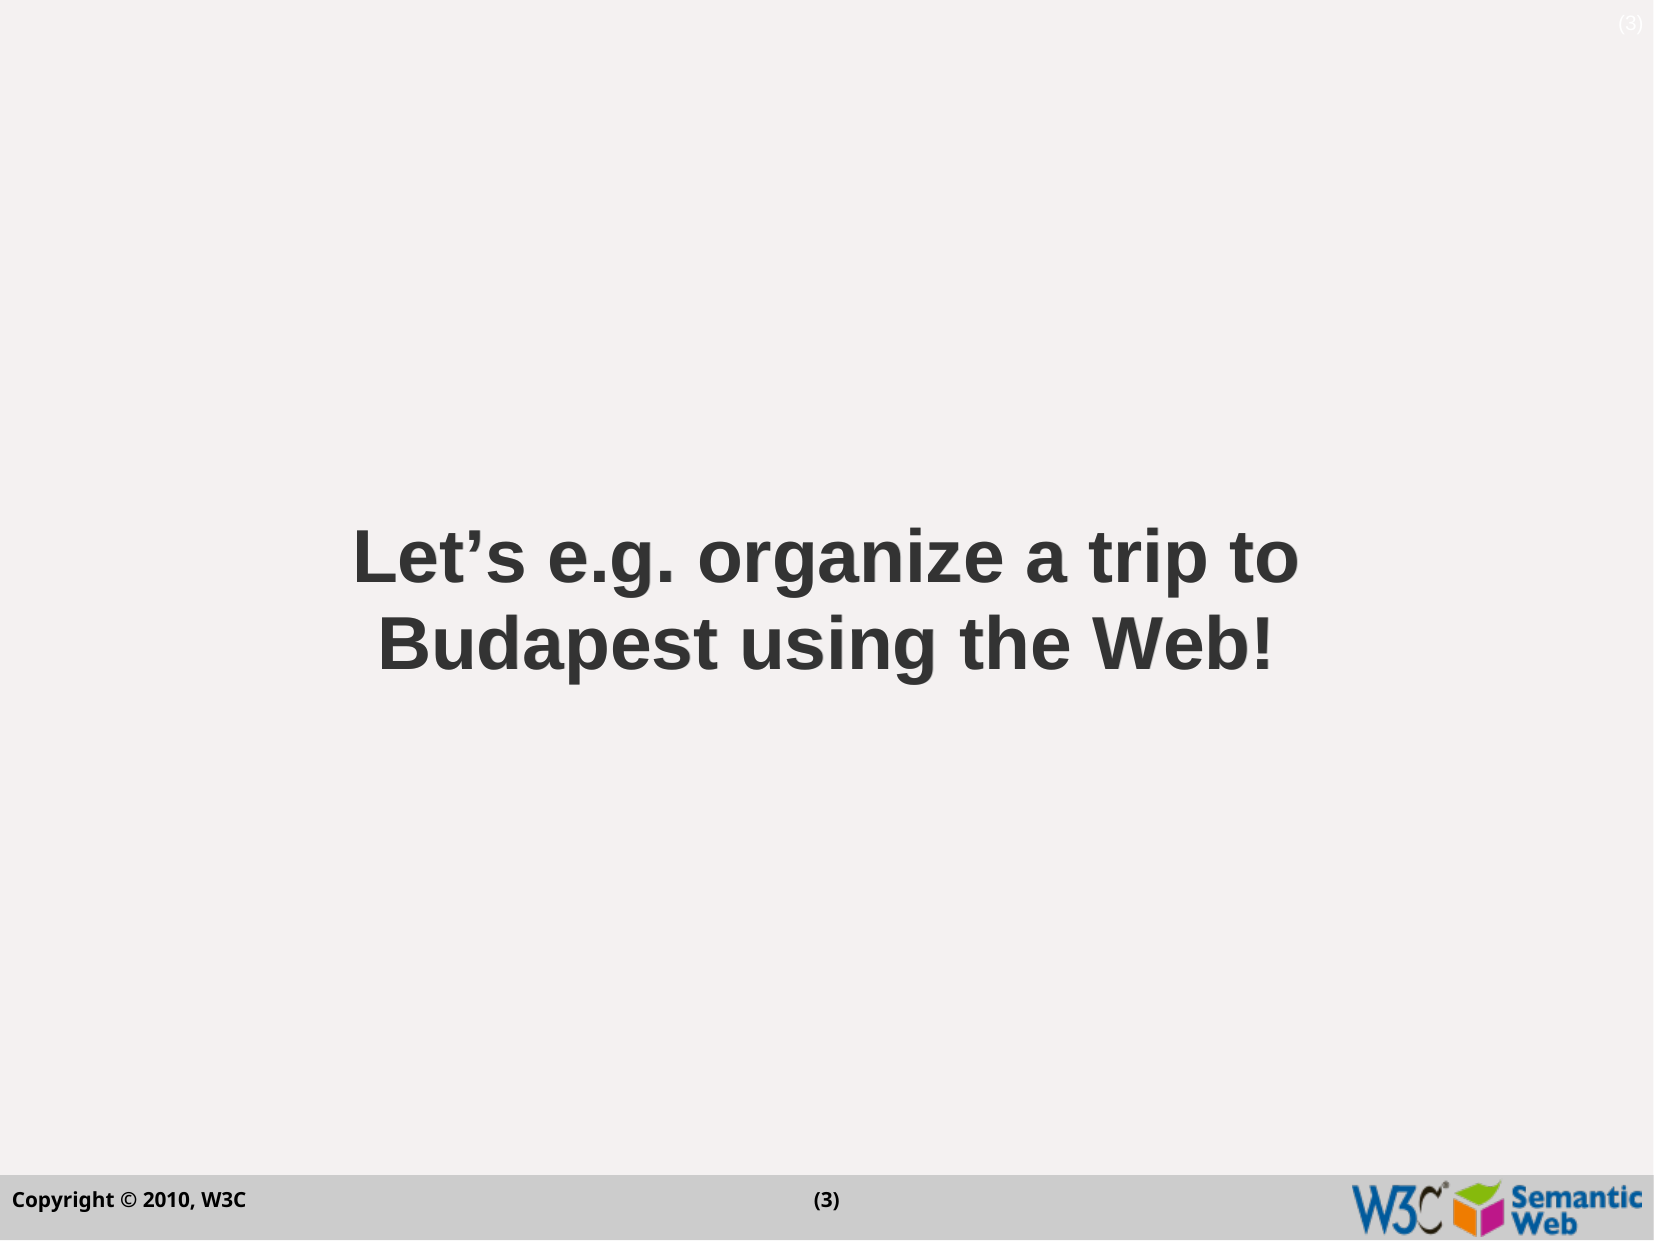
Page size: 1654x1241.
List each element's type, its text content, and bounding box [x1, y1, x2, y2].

title Let’s e.g. organize a trip to Budapest using the Web! [29, 512, 1625, 684]
picture [1352, 1178, 1642, 1237]
